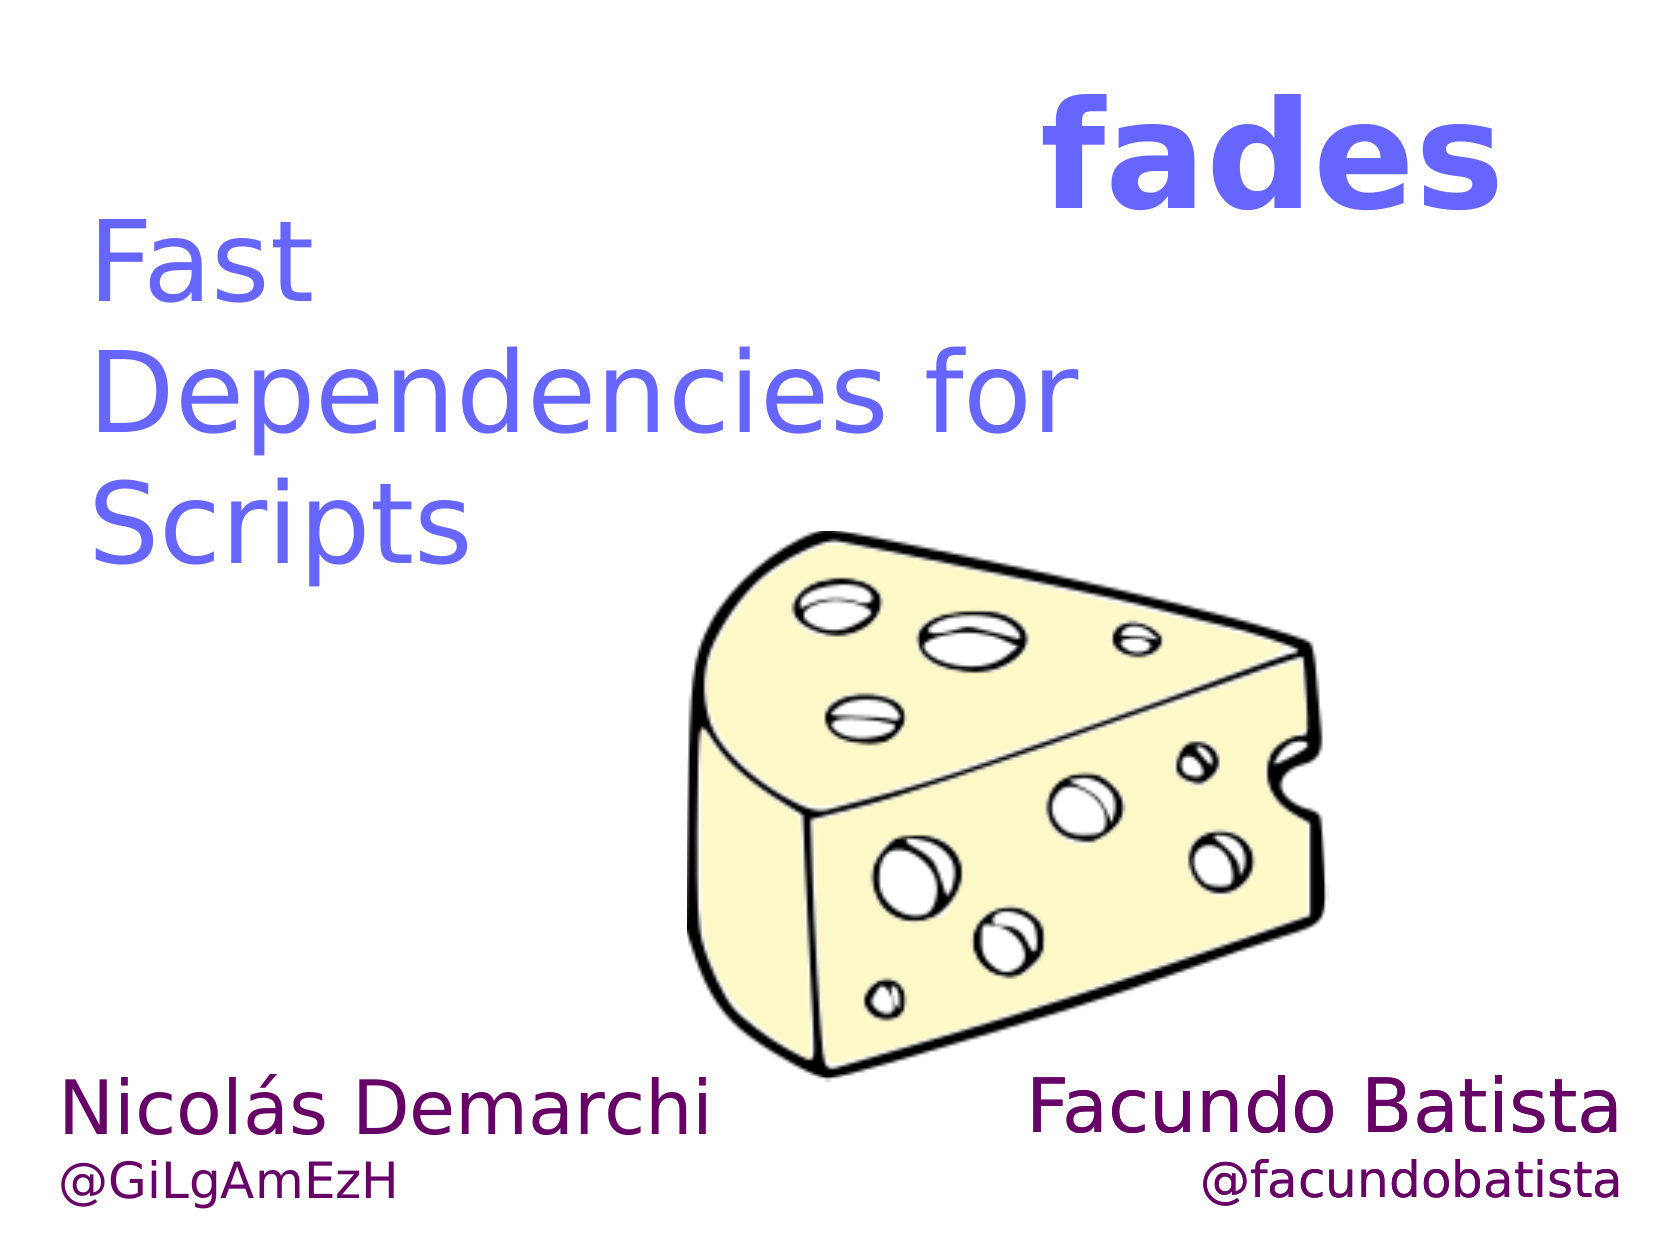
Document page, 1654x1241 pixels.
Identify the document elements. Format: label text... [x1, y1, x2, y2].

title Nicolás Demarchi @GiLgAmEzH [59, 1064, 739, 1211]
title Fast Dependencies for Scripts [88, 196, 1300, 591]
title Facundo Batista @facundobatista [1003, 1062, 1625, 1210]
picture [687, 531, 1329, 1082]
title fades [950, 59, 1595, 254]
